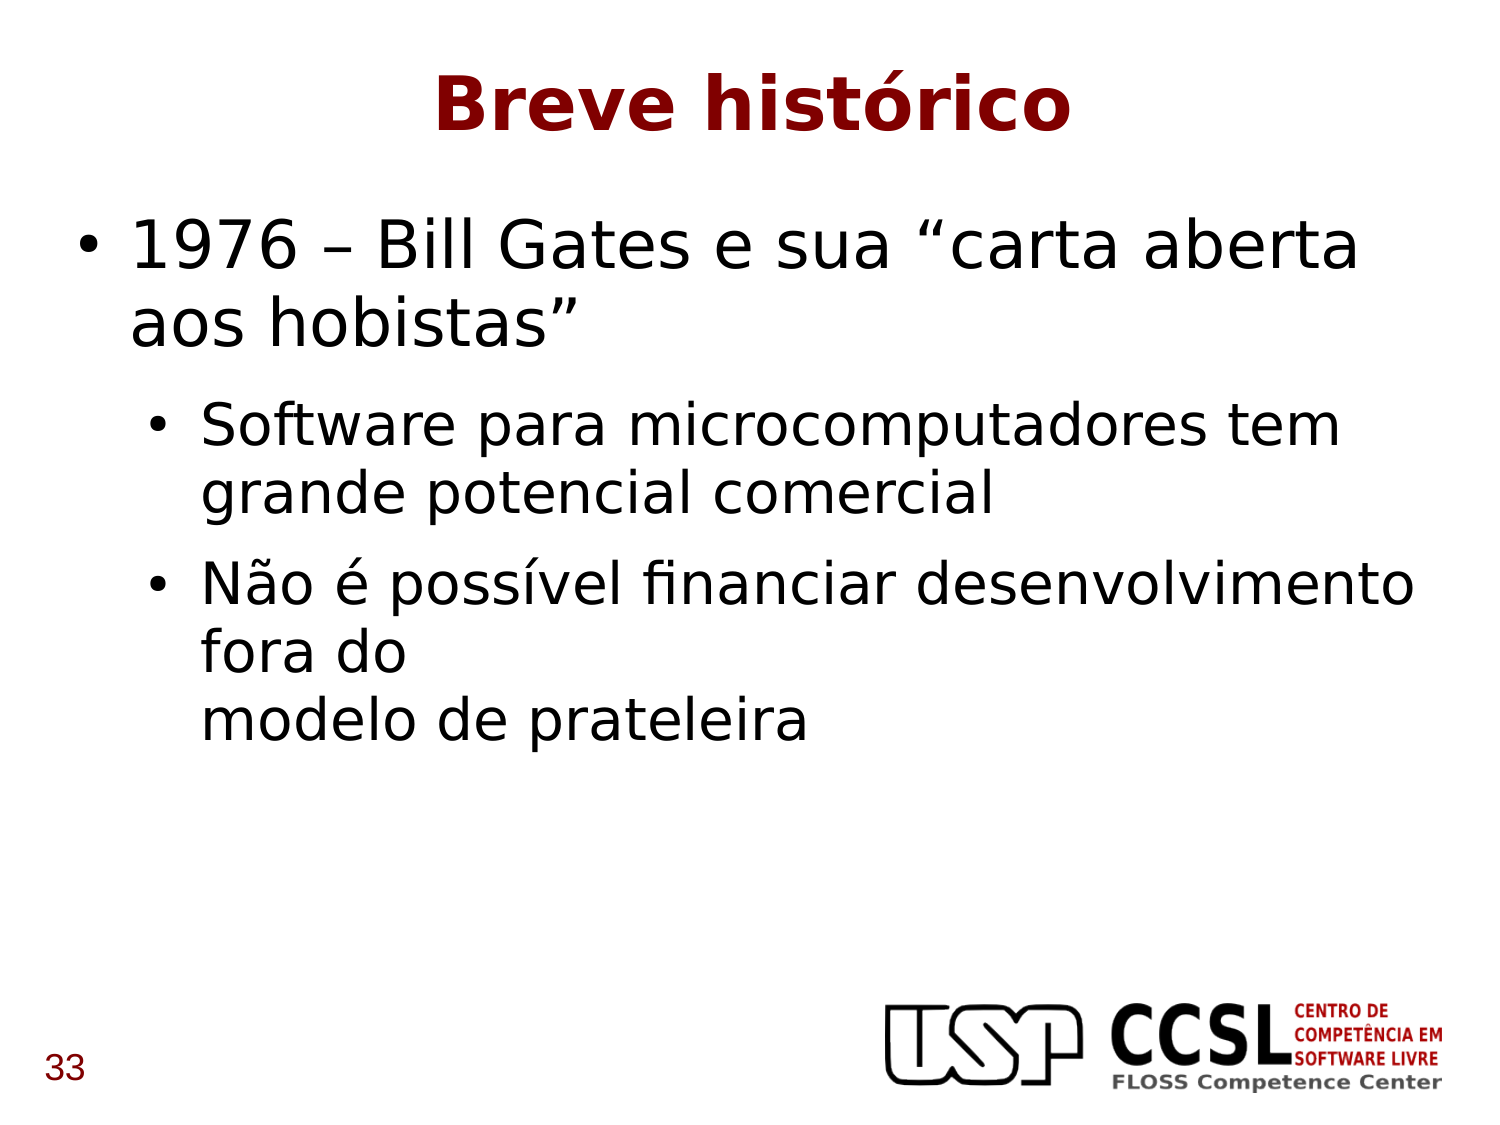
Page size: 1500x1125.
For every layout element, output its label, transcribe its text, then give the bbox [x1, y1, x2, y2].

picture [885, 1003, 1442, 1093]
title Breve histórico [59, 29, 1447, 180]
list 1976 – Bill Gates e sua “carta aberta aos hobistas” Software para microcomputadores tem grande potencial comercial Não é possível financiar desenvolvimento fora do modelo de prateleira [59, 206, 1447, 950]
